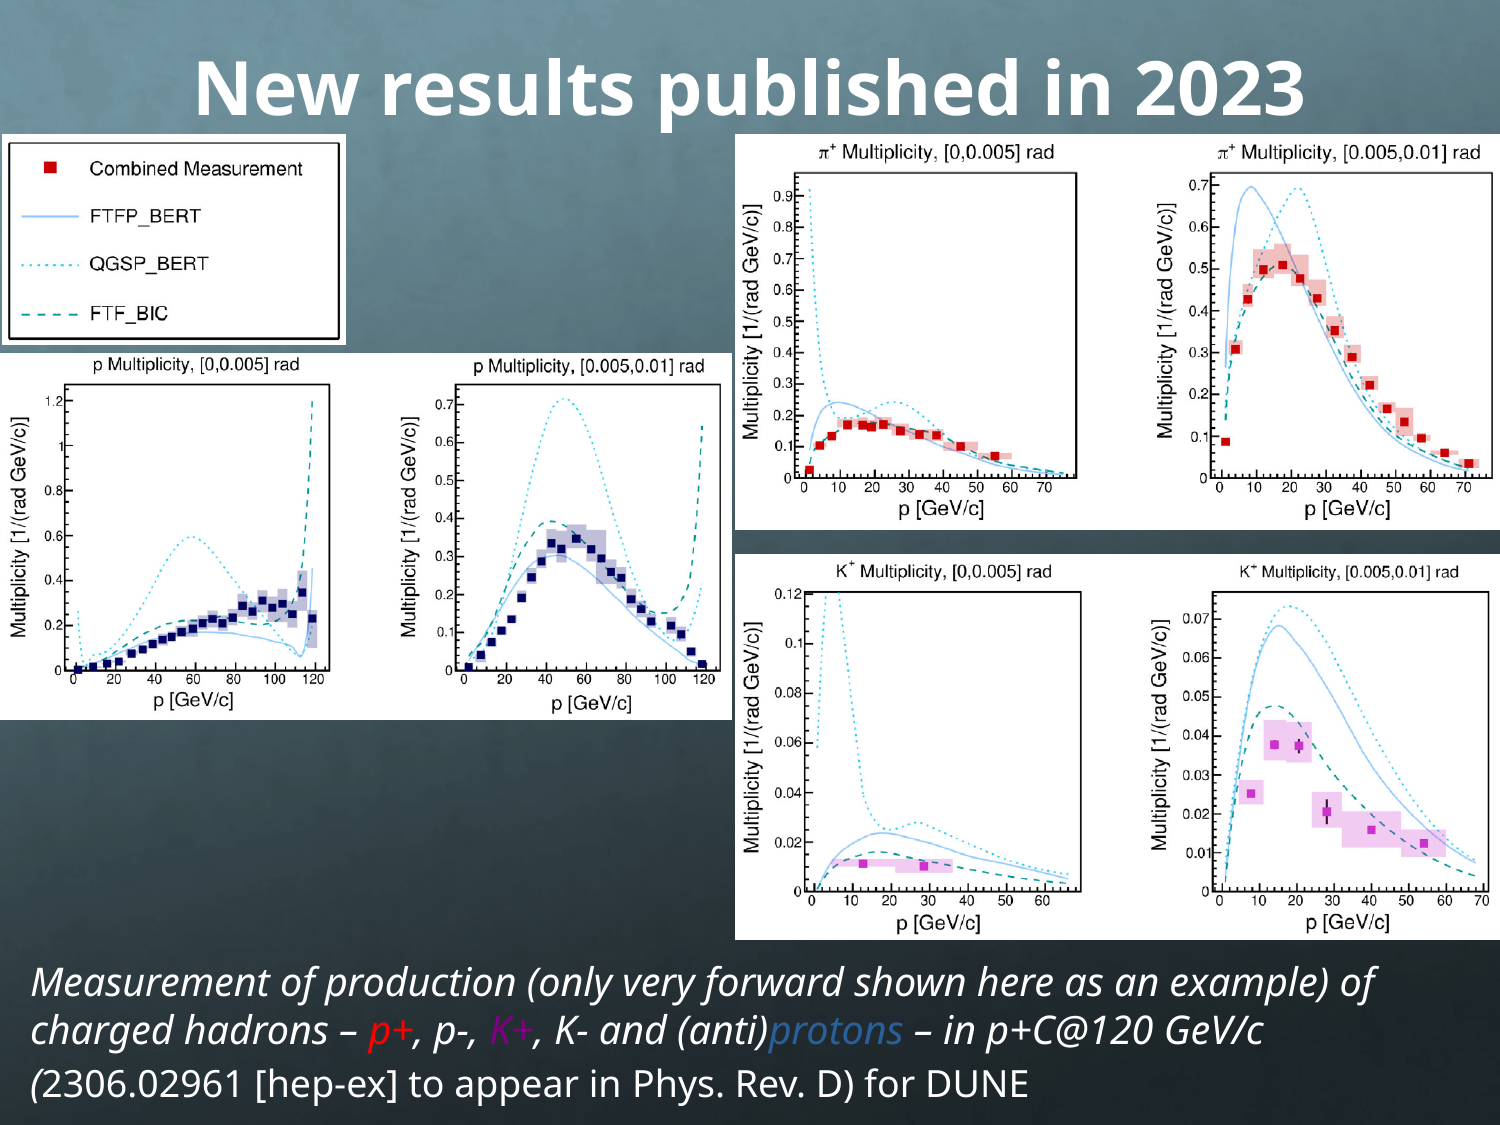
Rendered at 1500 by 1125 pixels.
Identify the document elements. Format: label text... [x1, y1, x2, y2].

picture [0, 0, 1500, 1125]
title New results published in 2023 [75, 0, 1425, 180]
title Measurement of production (only very forward shown here as an example) of charged hadrons – p+, p-, K+, K- and (anti)protons – in p+C@120 GeV/c (2306.02961 [hep-ex] to appear in Phys. Rev. D) for DUNE [30, 960, 1483, 1101]
